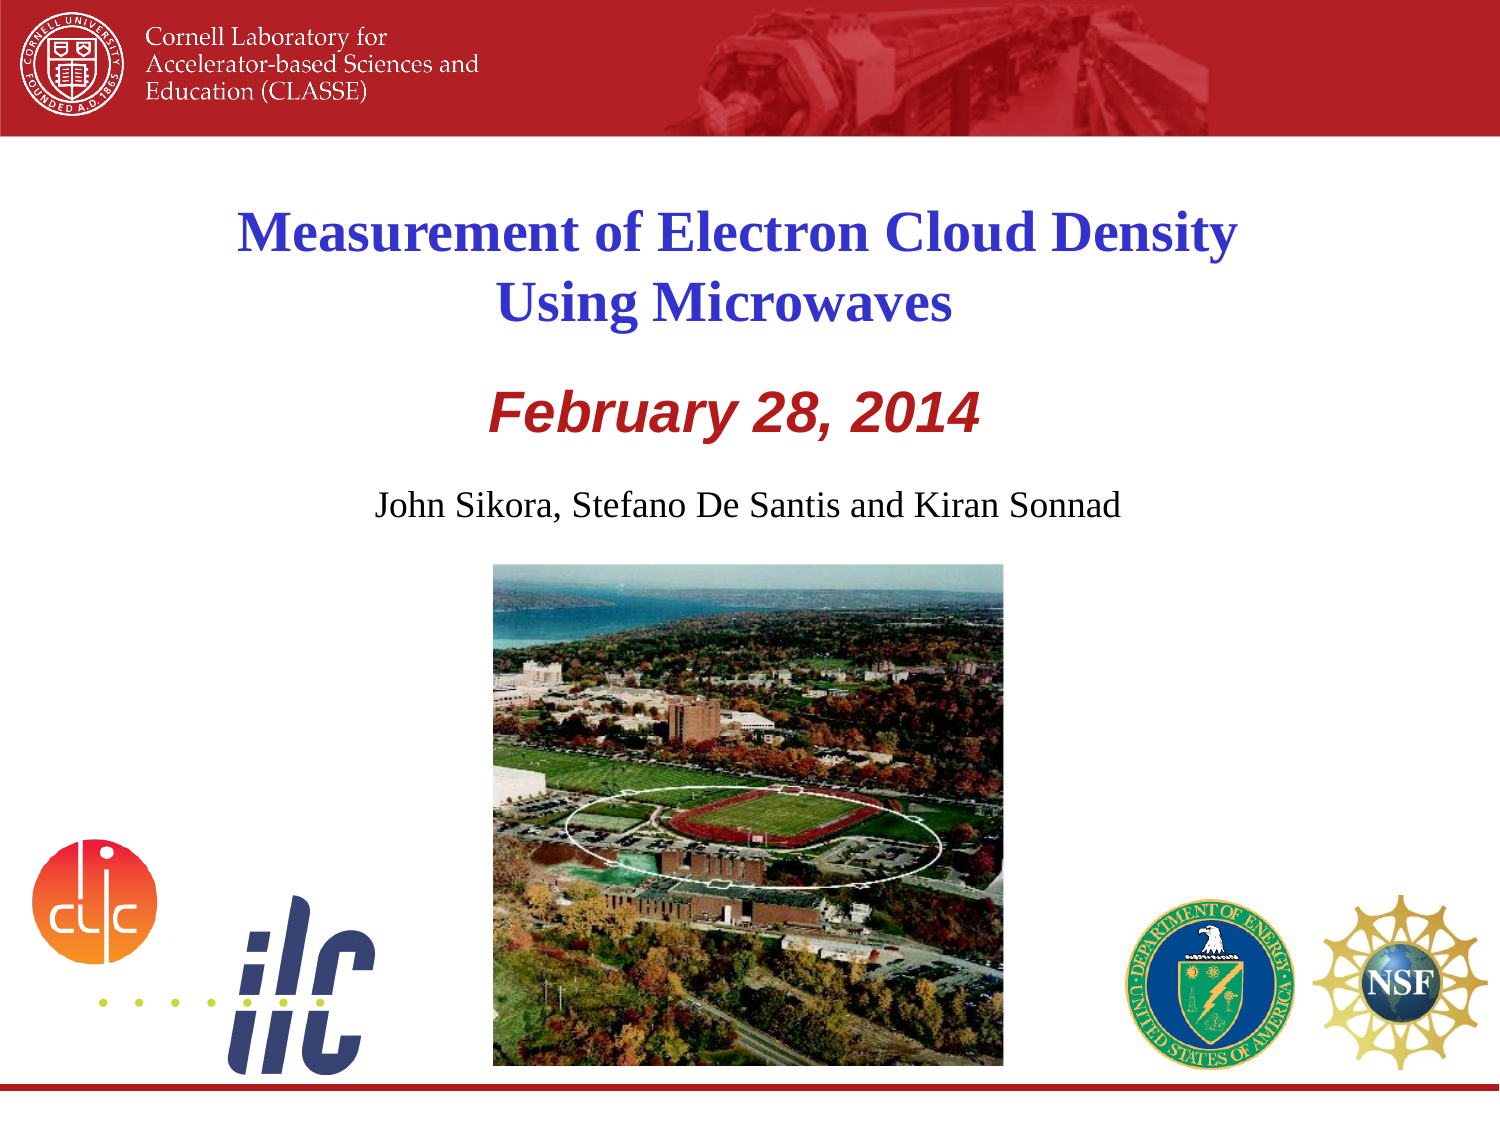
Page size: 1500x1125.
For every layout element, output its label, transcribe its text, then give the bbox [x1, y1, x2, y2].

picture [0, 0, 1500, 158]
picture [0, 807, 375, 1075]
list February 28, 2014 [367, 374, 1103, 455]
title Measurement of Electron Cloud Density Using Microwaves [22, 185, 1456, 338]
picture [1125, 899, 1295, 1070]
text_box John Sikora, Stefano De Santis and Kiran Sonnad [360, 476, 1137, 533]
picture [493, 562, 1005, 1066]
picture [1312, 895, 1488, 1070]
